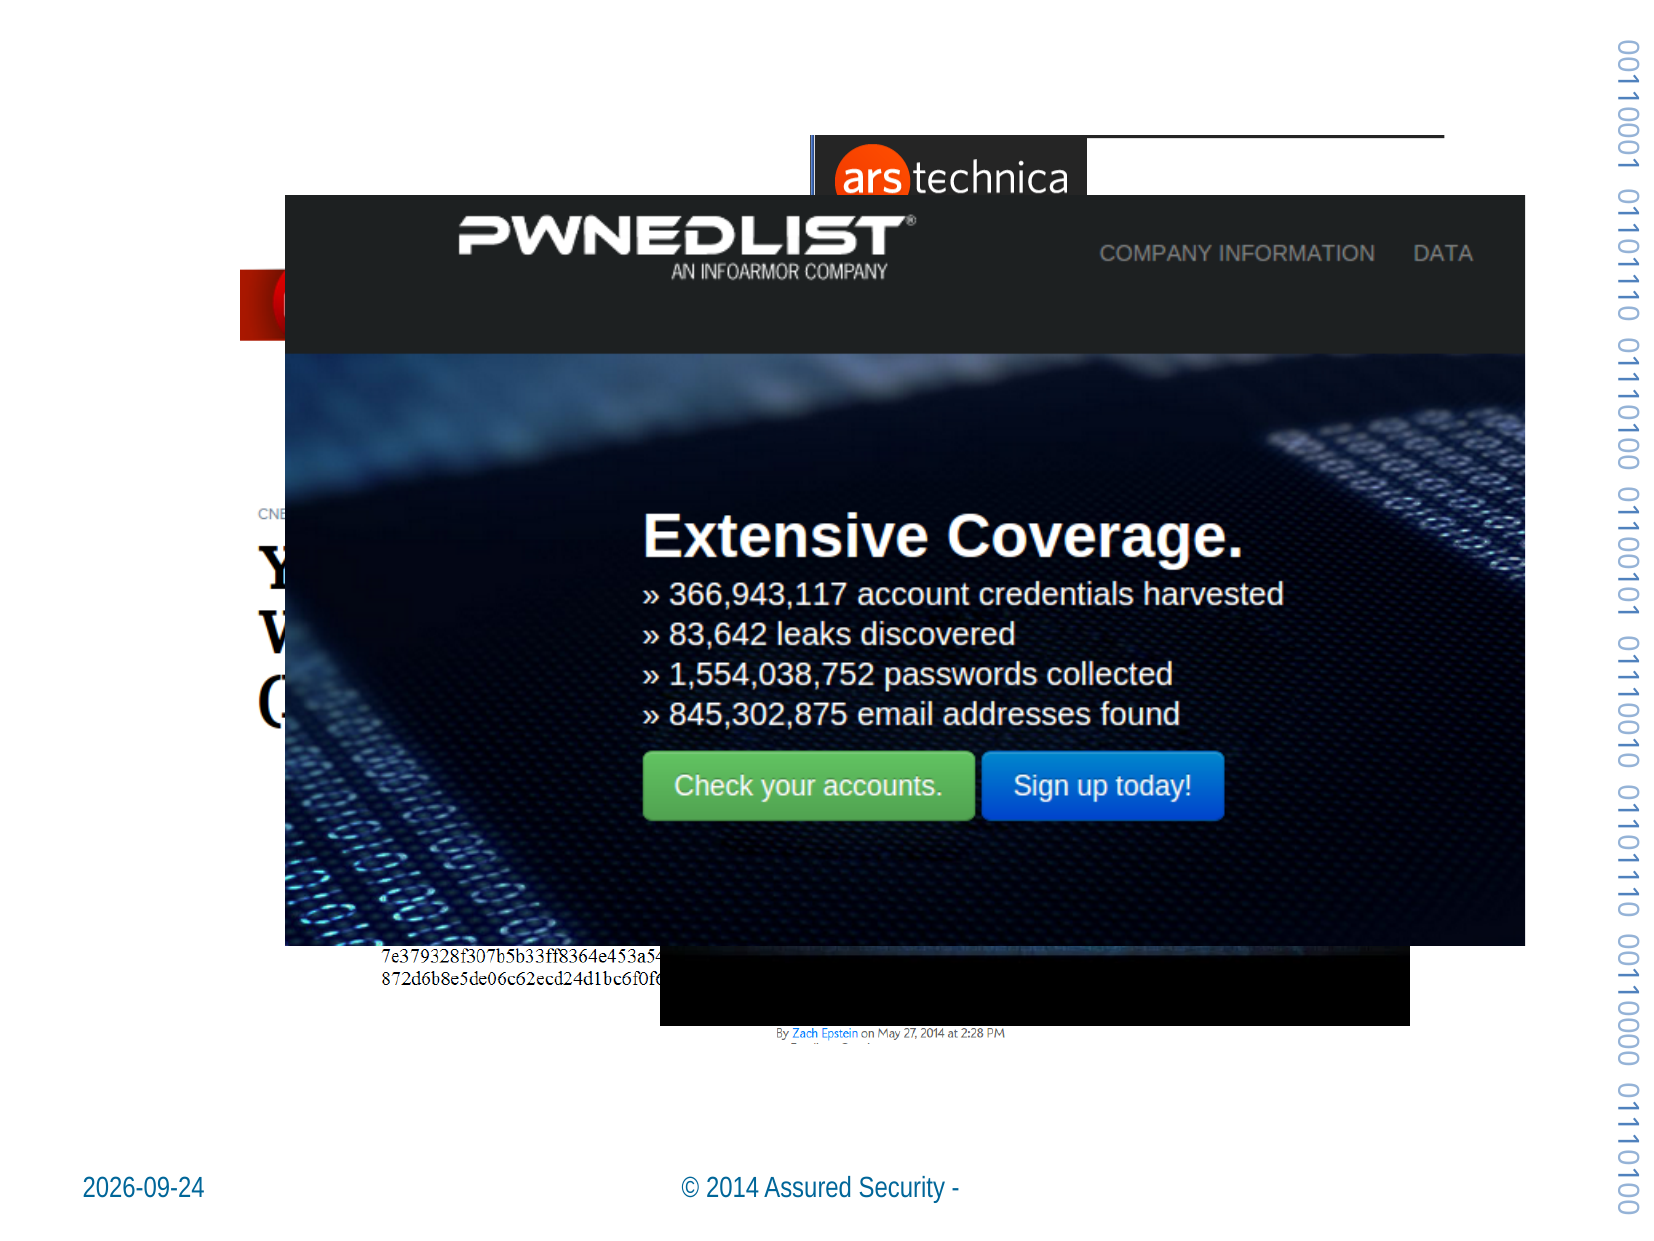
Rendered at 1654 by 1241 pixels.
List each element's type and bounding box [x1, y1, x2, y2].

picture [693, 1178, 698, 1189]
picture [240, 135, 1526, 1044]
